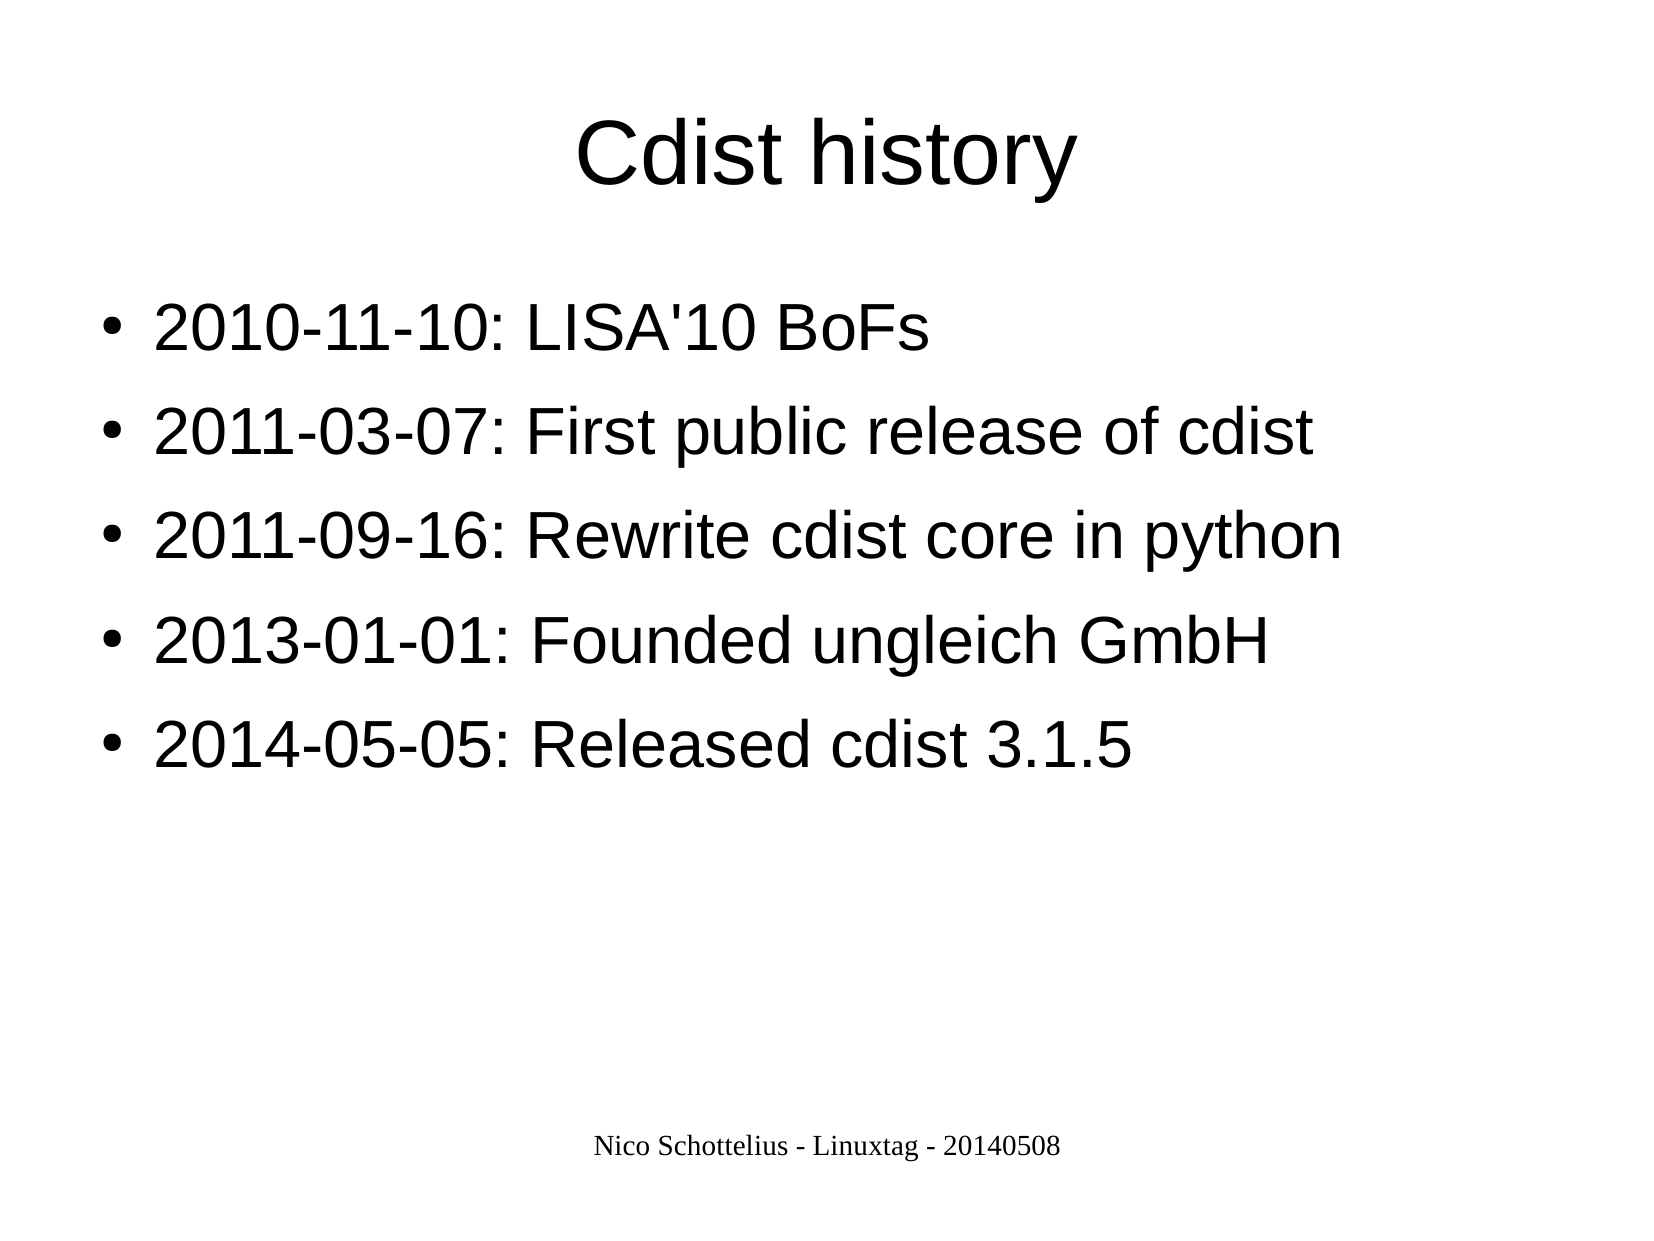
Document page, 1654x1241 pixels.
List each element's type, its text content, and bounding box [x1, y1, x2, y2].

list 2010-11-10: LISA'10 BoFs 2011-03-07: First public release of cdist 2011-09-16: Rewrite cdist core in python 2013-01-01: Founded ungleich GmbH 2014-05-05: Released cdist 3.1.5 [82, 290, 1538, 1010]
title Cdist history [82, 49, 1571, 257]
